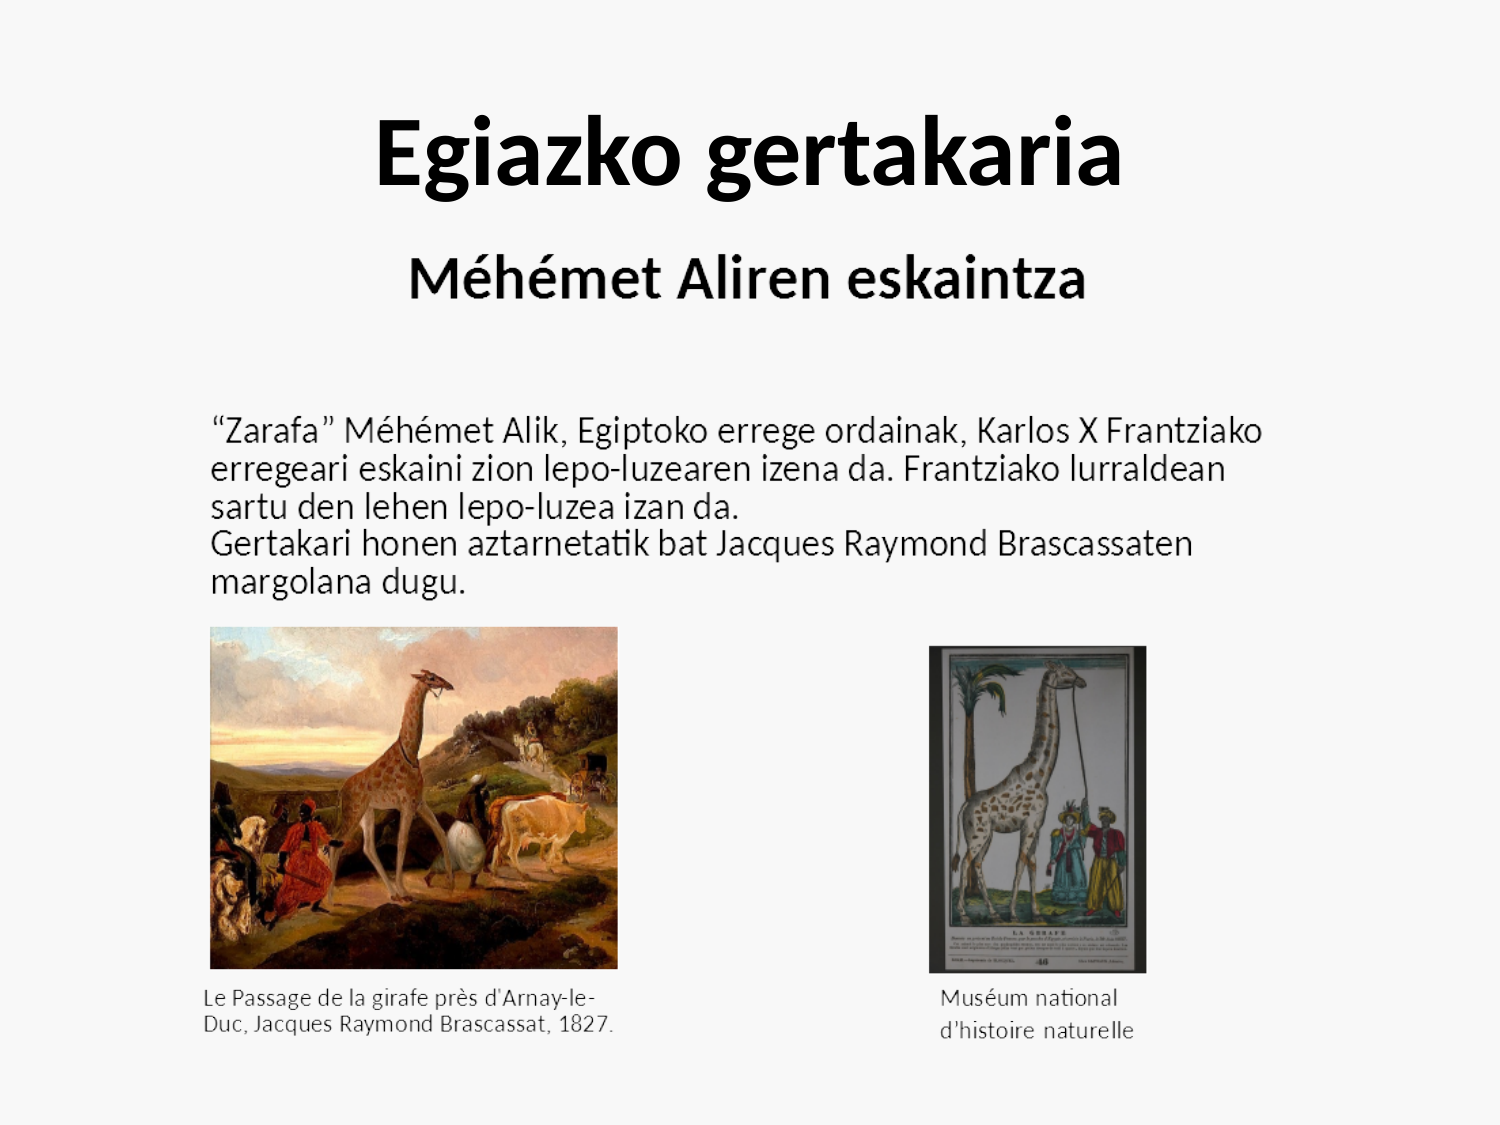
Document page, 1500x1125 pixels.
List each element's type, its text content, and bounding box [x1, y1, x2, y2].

text_box Egiazko gertakaria [29, 78, 1471, 213]
picture [183, 231, 1311, 1051]
